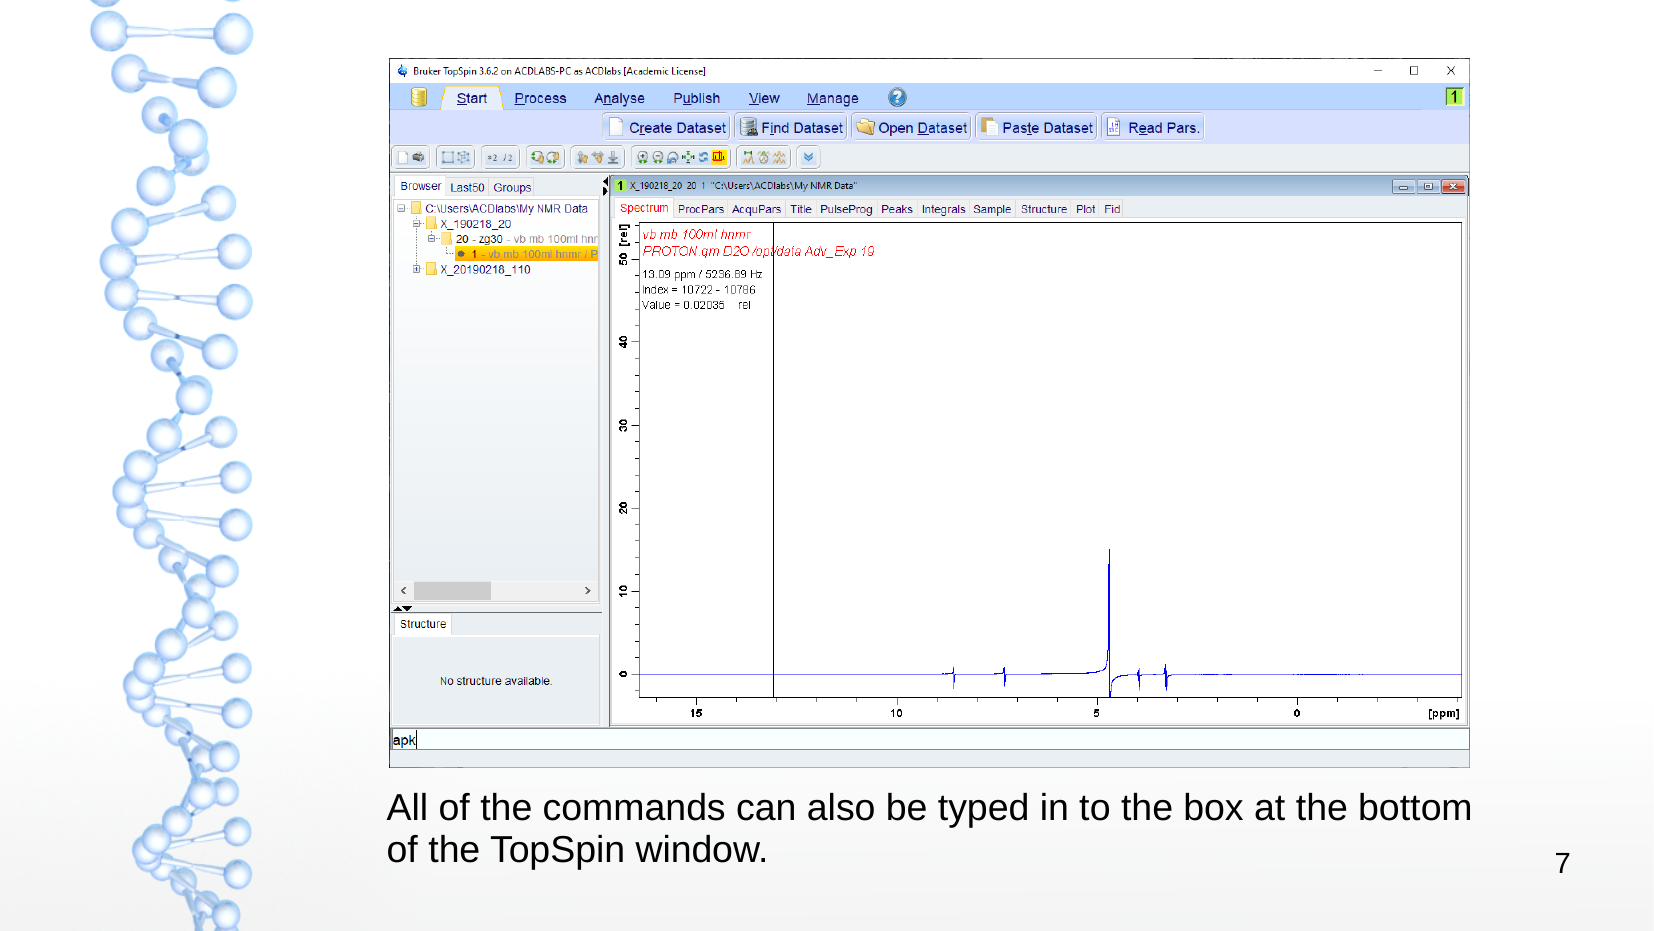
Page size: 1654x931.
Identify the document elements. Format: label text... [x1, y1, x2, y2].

picture [0, 0, 1654, 931]
text_box All of the commands can also be typed in to the box at the bottom of the TopSpin window. [371, 779, 1489, 879]
